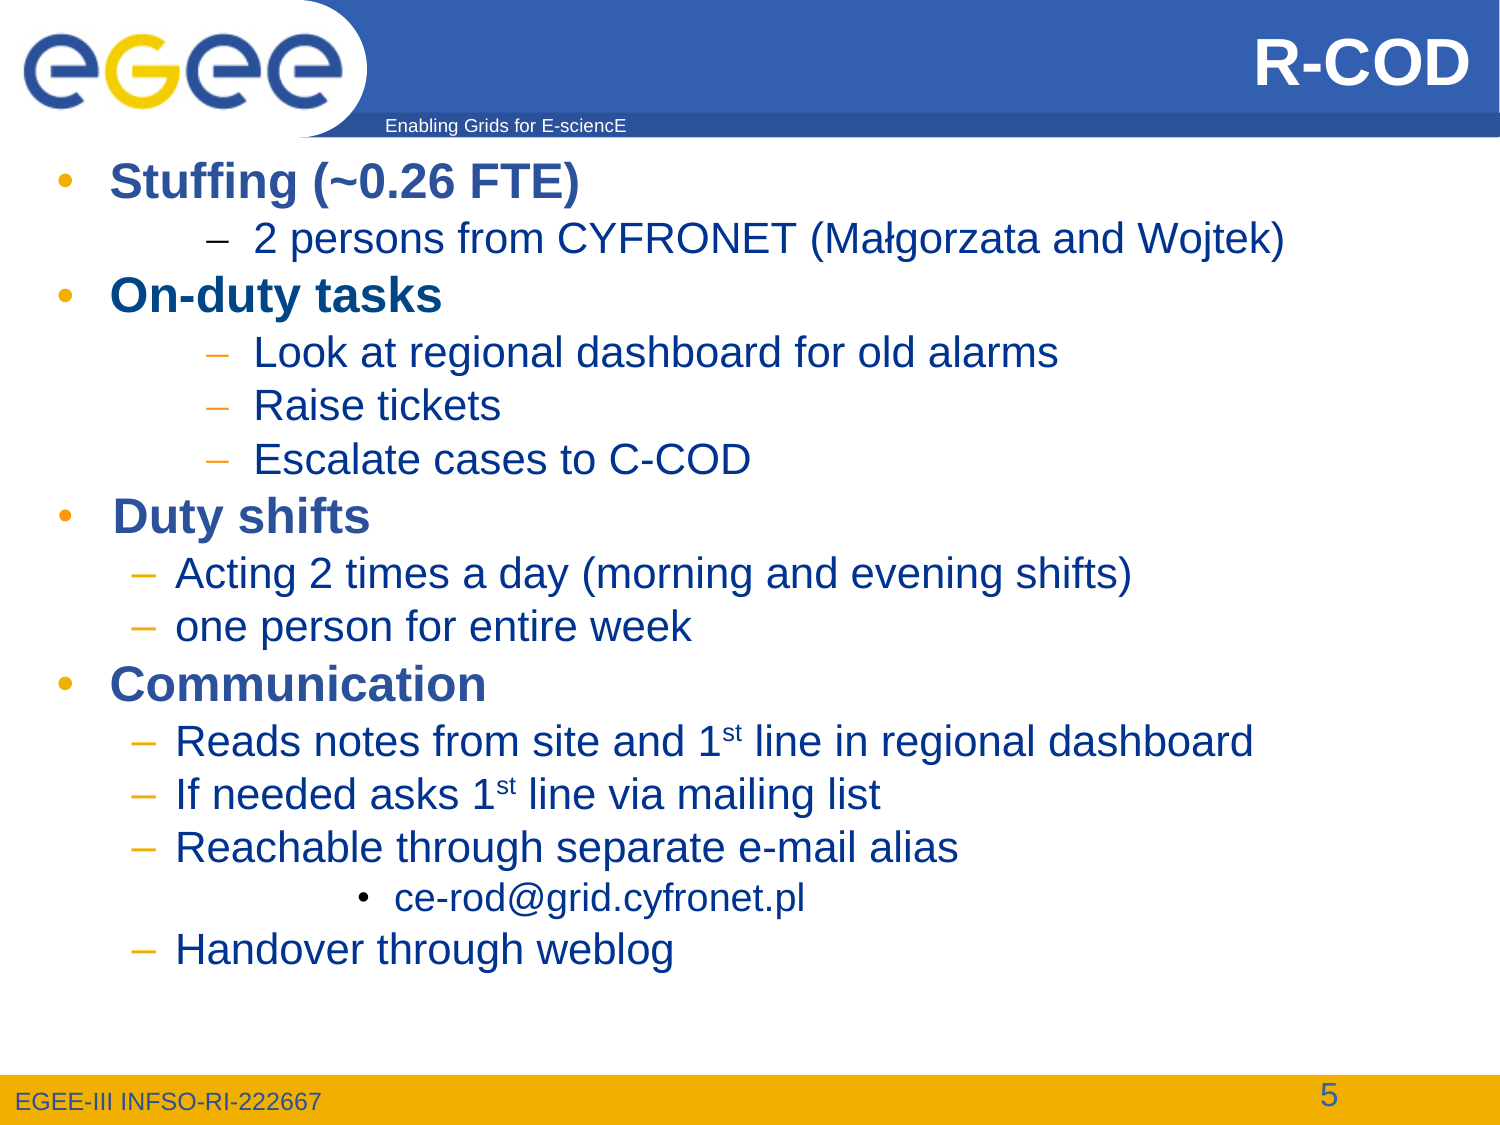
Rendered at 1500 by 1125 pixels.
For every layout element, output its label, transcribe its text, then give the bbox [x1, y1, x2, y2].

title R-COD [369, 0, 1473, 141]
list Stuffing (~0.26 FTE) 2 persons from CYFRONET (Małgorzata and Wojtek) On-duty tasks Look at regional dashboard for old alarms Raise tickets Escalate cases to C-COD Duty shifts Acting 2 times a day (morning and evening shifts) one person for entire week Communication Reads notes from site and 1st line in regional dashboard If needed asks 1st line via mailing list Reachable through separate e-mail alias ce-rod@grid.cyfronet.pl Handover through weblog [56, 159, 1464, 1034]
picture [18, 30, 349, 112]
